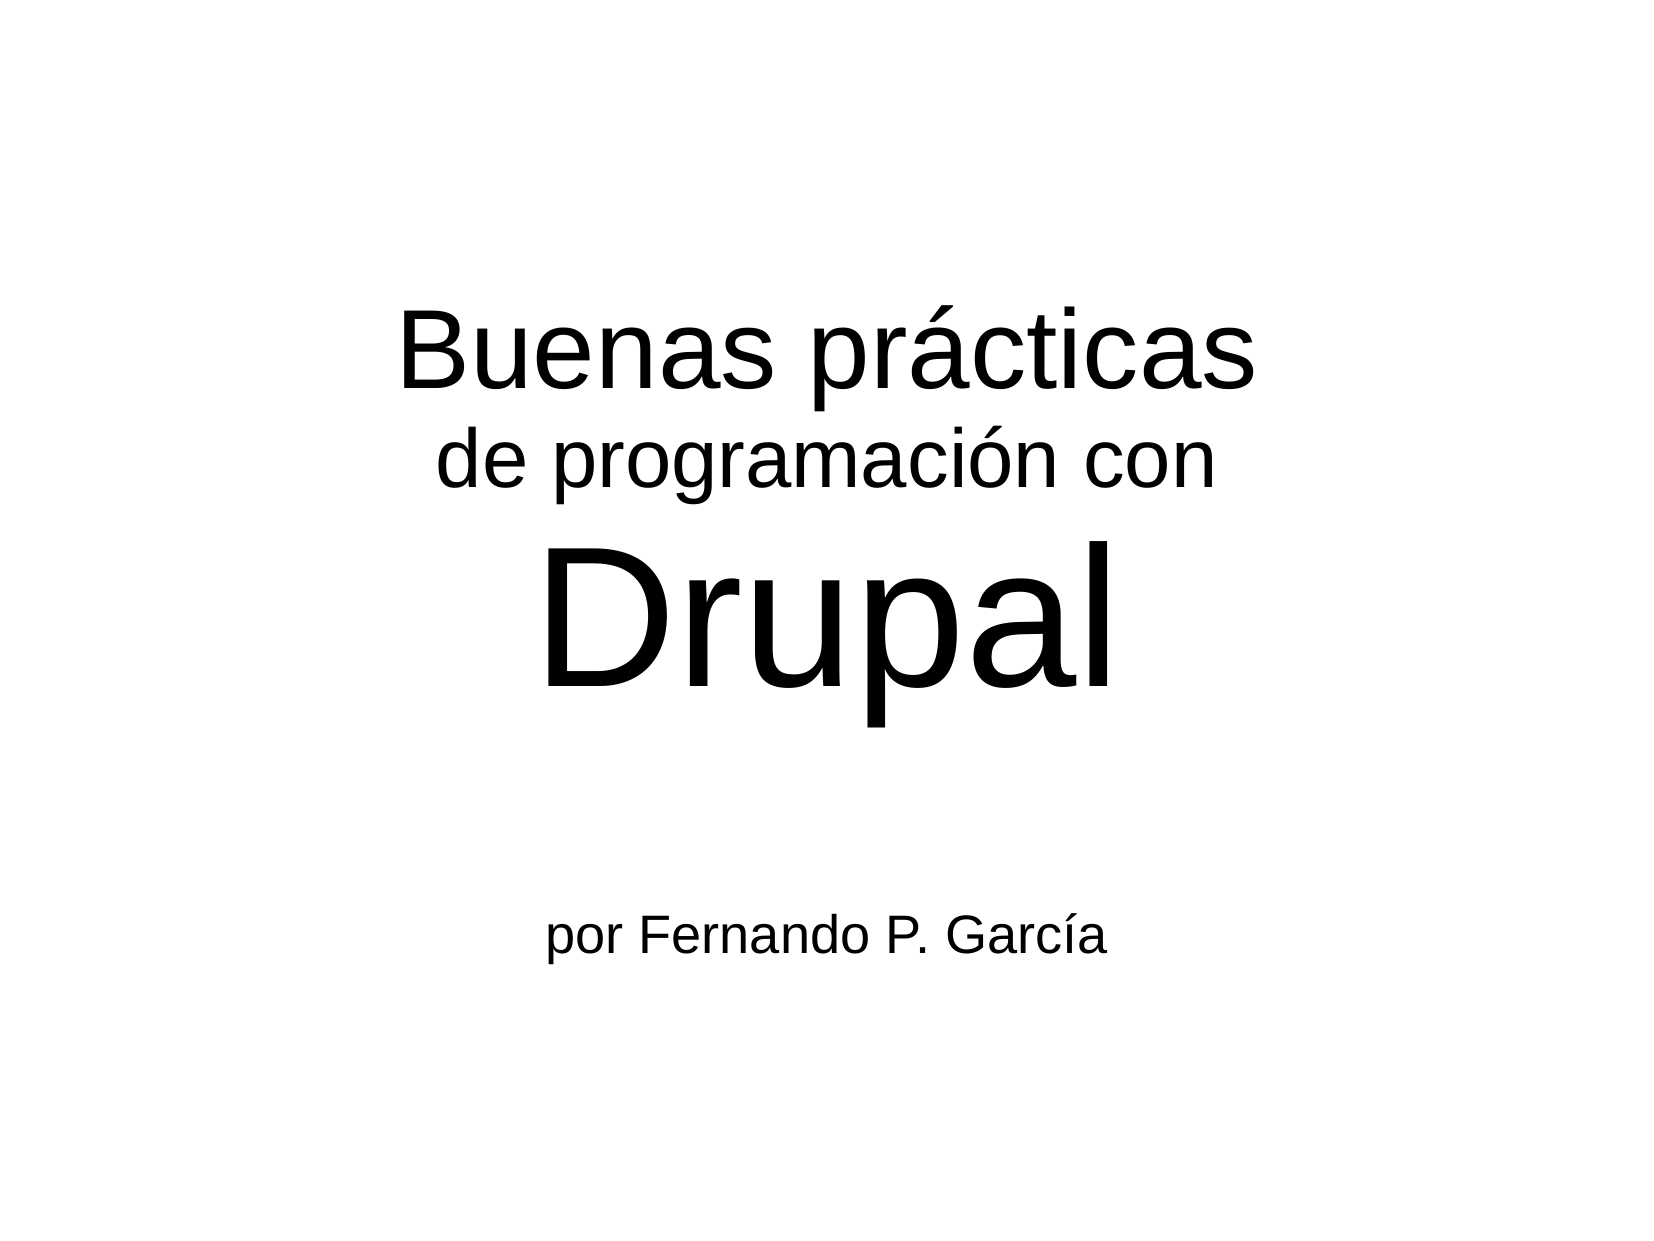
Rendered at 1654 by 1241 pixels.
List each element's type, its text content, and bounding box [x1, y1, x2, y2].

subtitle por Fernando P. García [82, 767, 1571, 1102]
title Buenas prácticas de programación con Drupal [82, 286, 1571, 729]
